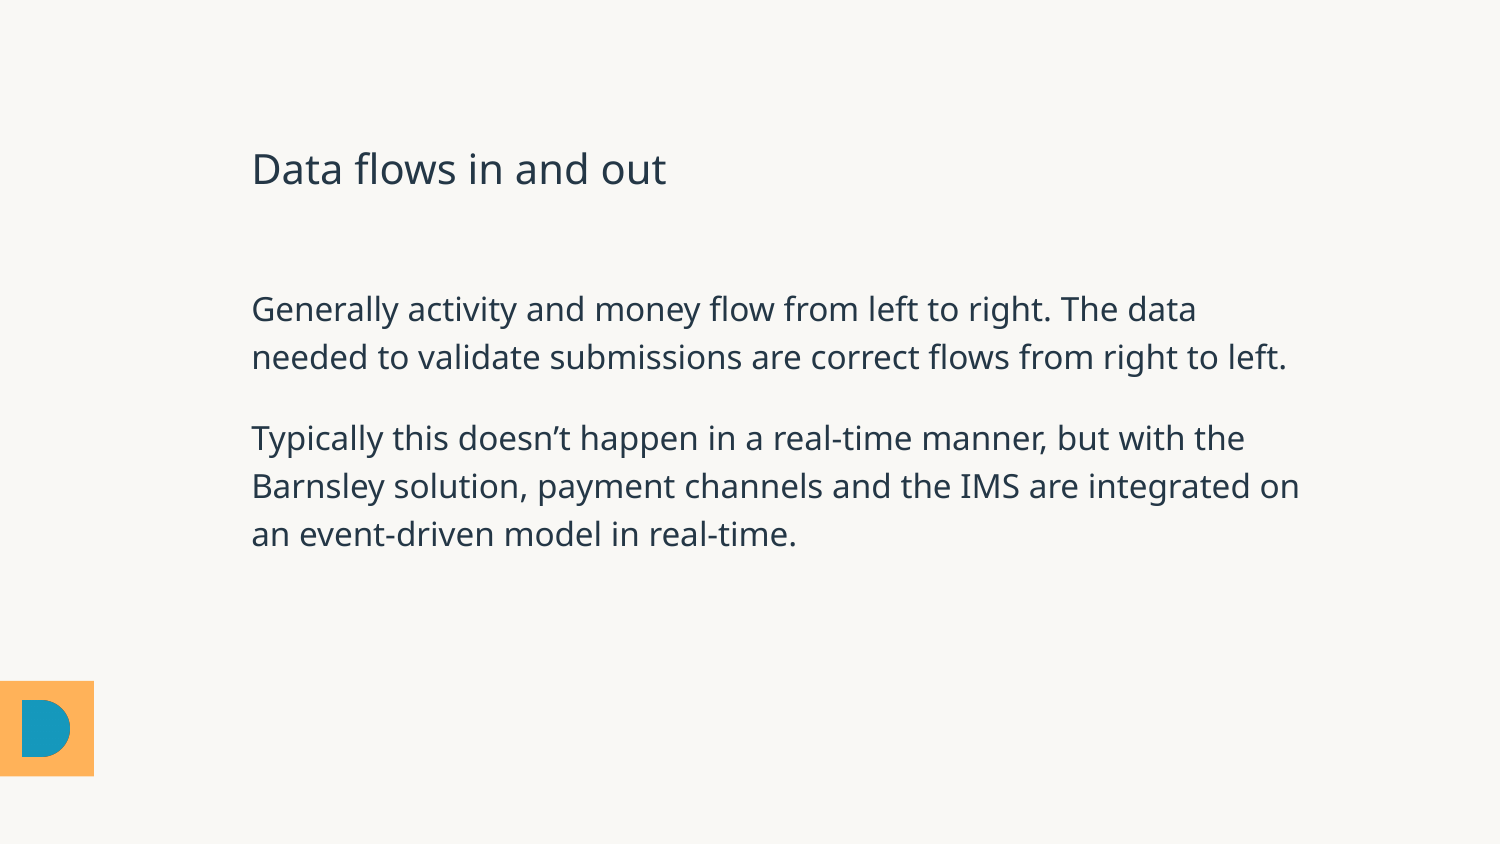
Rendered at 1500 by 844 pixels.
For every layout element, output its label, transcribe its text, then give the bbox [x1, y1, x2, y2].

picture [22, 700, 70, 757]
list Generally activity and money flow from left to right. The data needed to validate submissions are correct flows from right to left. Typically this doesn’t happen in a real-time manner, but with the Barnsley solution, payment channels and the IMS are integrated on an event-driven model in real-time. [236, 265, 1329, 681]
title Data flows in and out [236, 118, 1329, 238]
